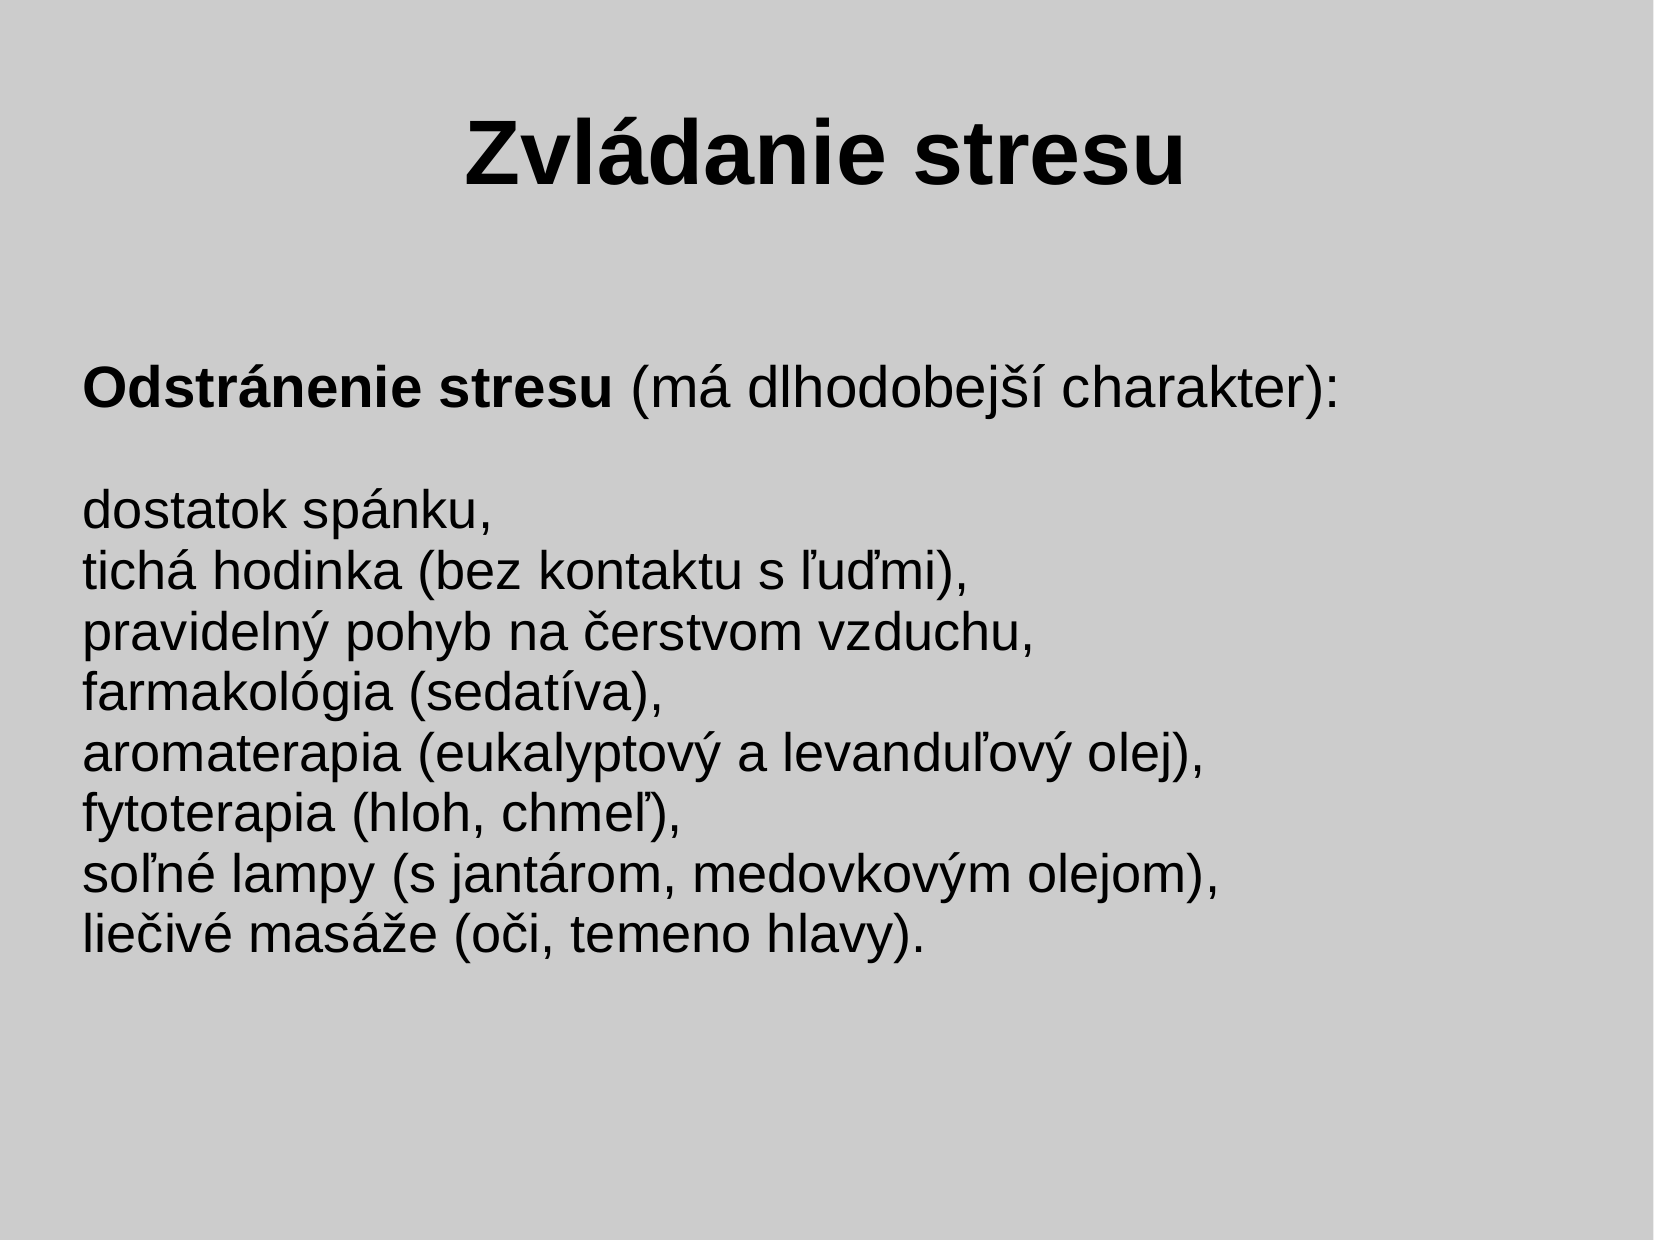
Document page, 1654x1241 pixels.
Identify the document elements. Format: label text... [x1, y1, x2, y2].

title Zvládanie stresu [82, 49, 1571, 257]
subtitle Odstránenie stresu (má dlhodobejší charakter): dostatok spánku, tichá hodinka (bez kontaktu s ľuďmi), pravidelný pohyb na čerstvom vzduchu, farmakológia (sedatíva), aromaterapia (eukalyptový a levanduľový olej), fytoterapia (hloh, chmeľ), soľné lampy (s jantárom, medovkovým olejom), liečivé masáže (oči, temeno hlavy). [82, 354, 1571, 1173]
